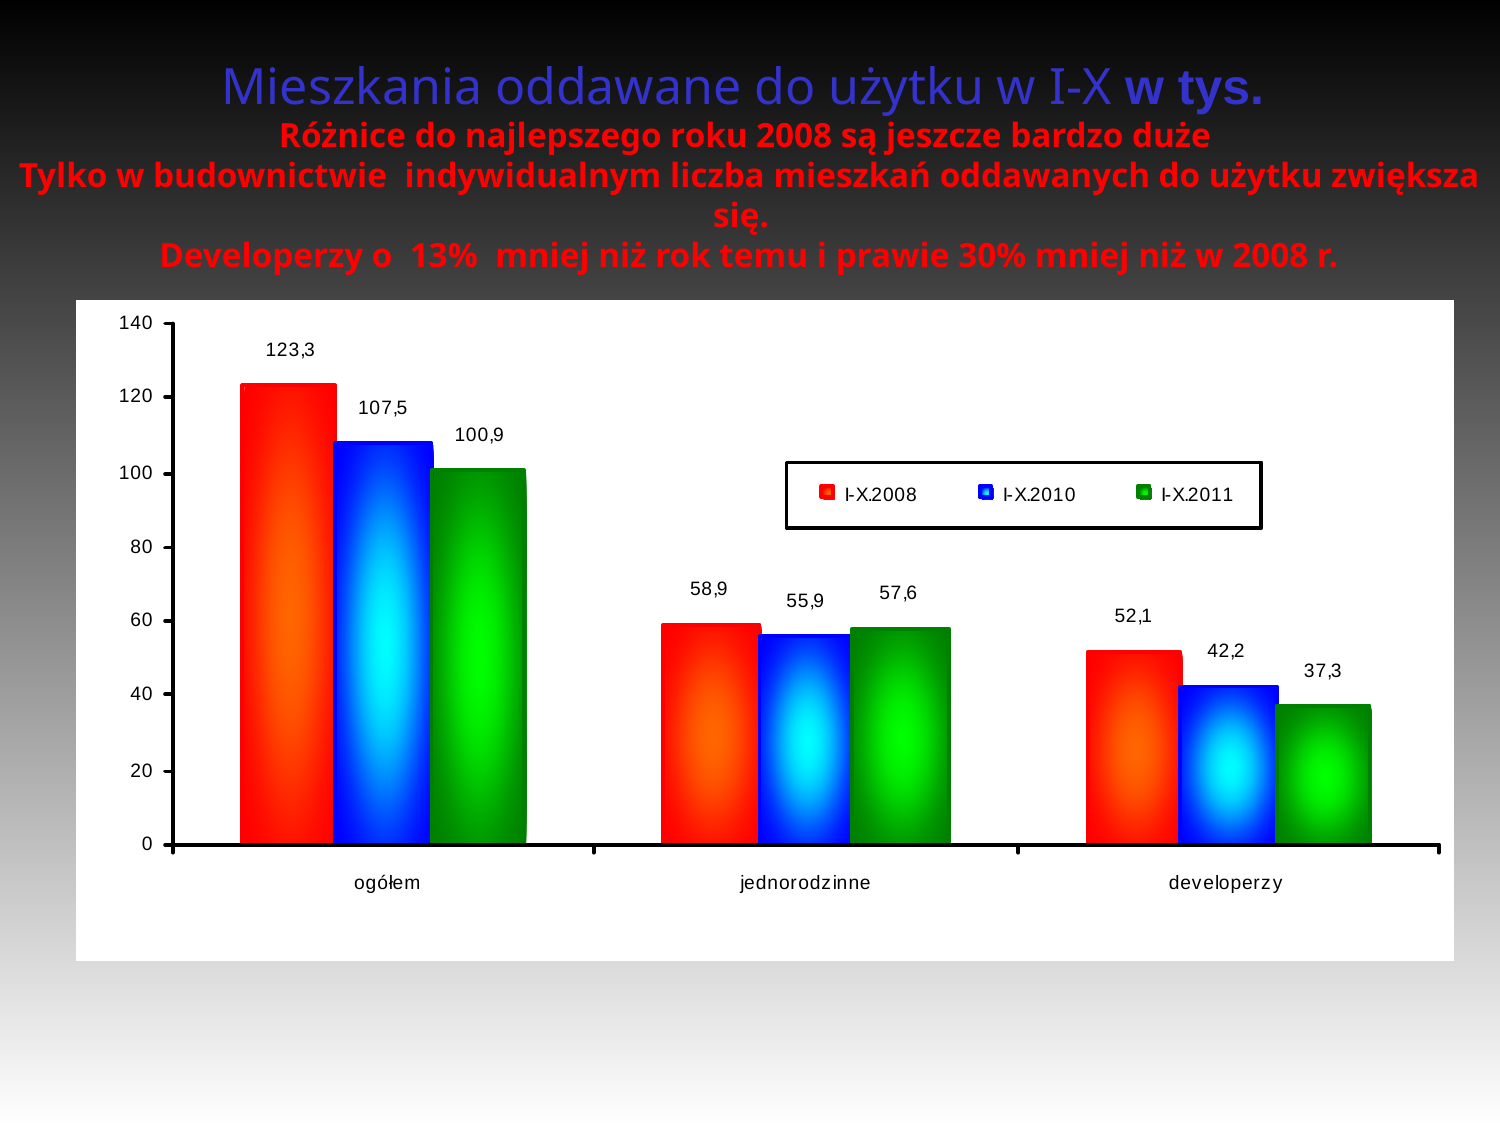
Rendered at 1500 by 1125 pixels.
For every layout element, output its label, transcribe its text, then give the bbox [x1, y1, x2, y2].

title Mieszkania oddawane do użytku w I-X w tys. Różnice do najlepszego roku 2008 są jeszcze bardzo duże Tylko w budownictwie indywidualnym liczba mieszkań oddawanych do użytku zwiększa się. Developerzy o 13% mniej niż rok temu i prawie 30% mniej niż w 2008 r. [0, 46, 1500, 317]
chart [57, 280, 1474, 977]
